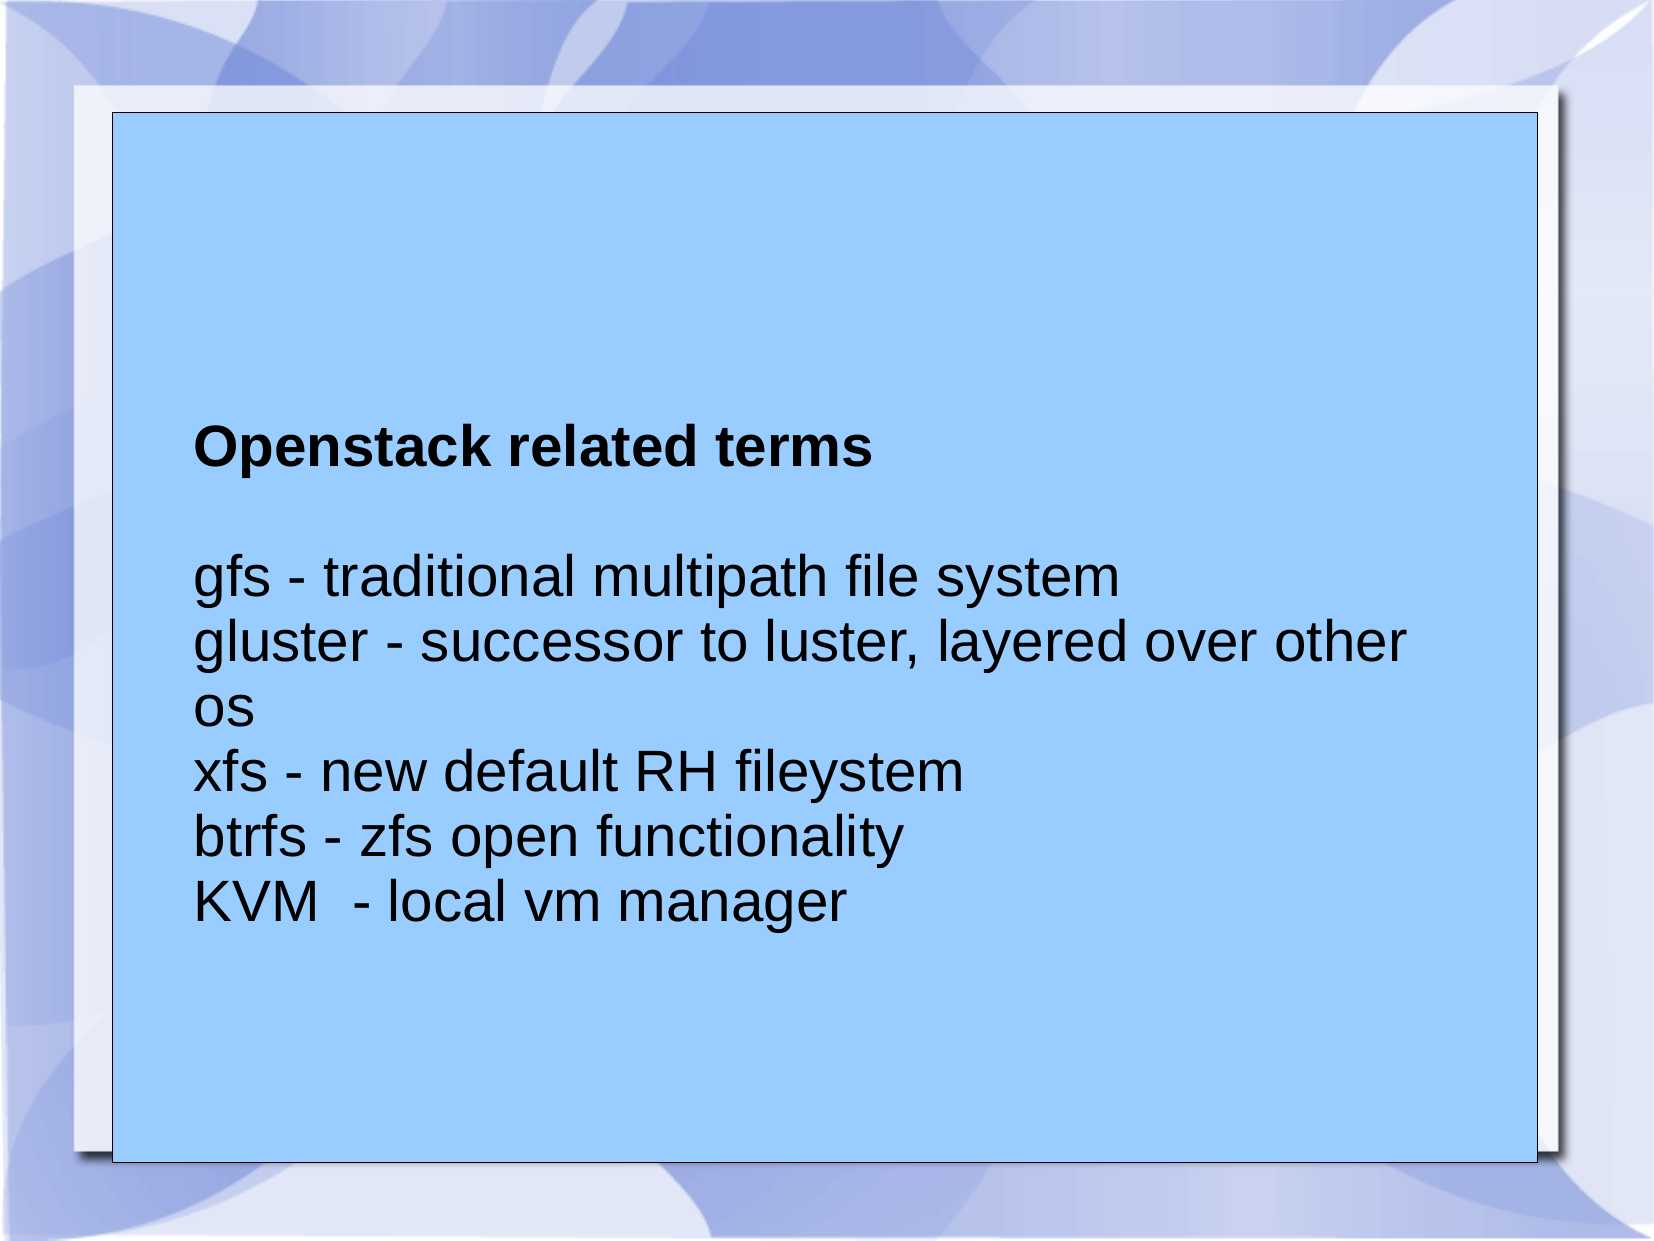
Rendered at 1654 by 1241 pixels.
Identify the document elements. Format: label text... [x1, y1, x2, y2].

picture [0, 0, 1654, 1241]
text_box Openstack related terms gfs - traditional multipath file system gluster - successor to luster, layered over other os xfs - new default RH fileystem btrfs - zfs open functionality KVM - local vm manager [179, 406, 1499, 891]
text_box [112, 112, 1538, 1163]
